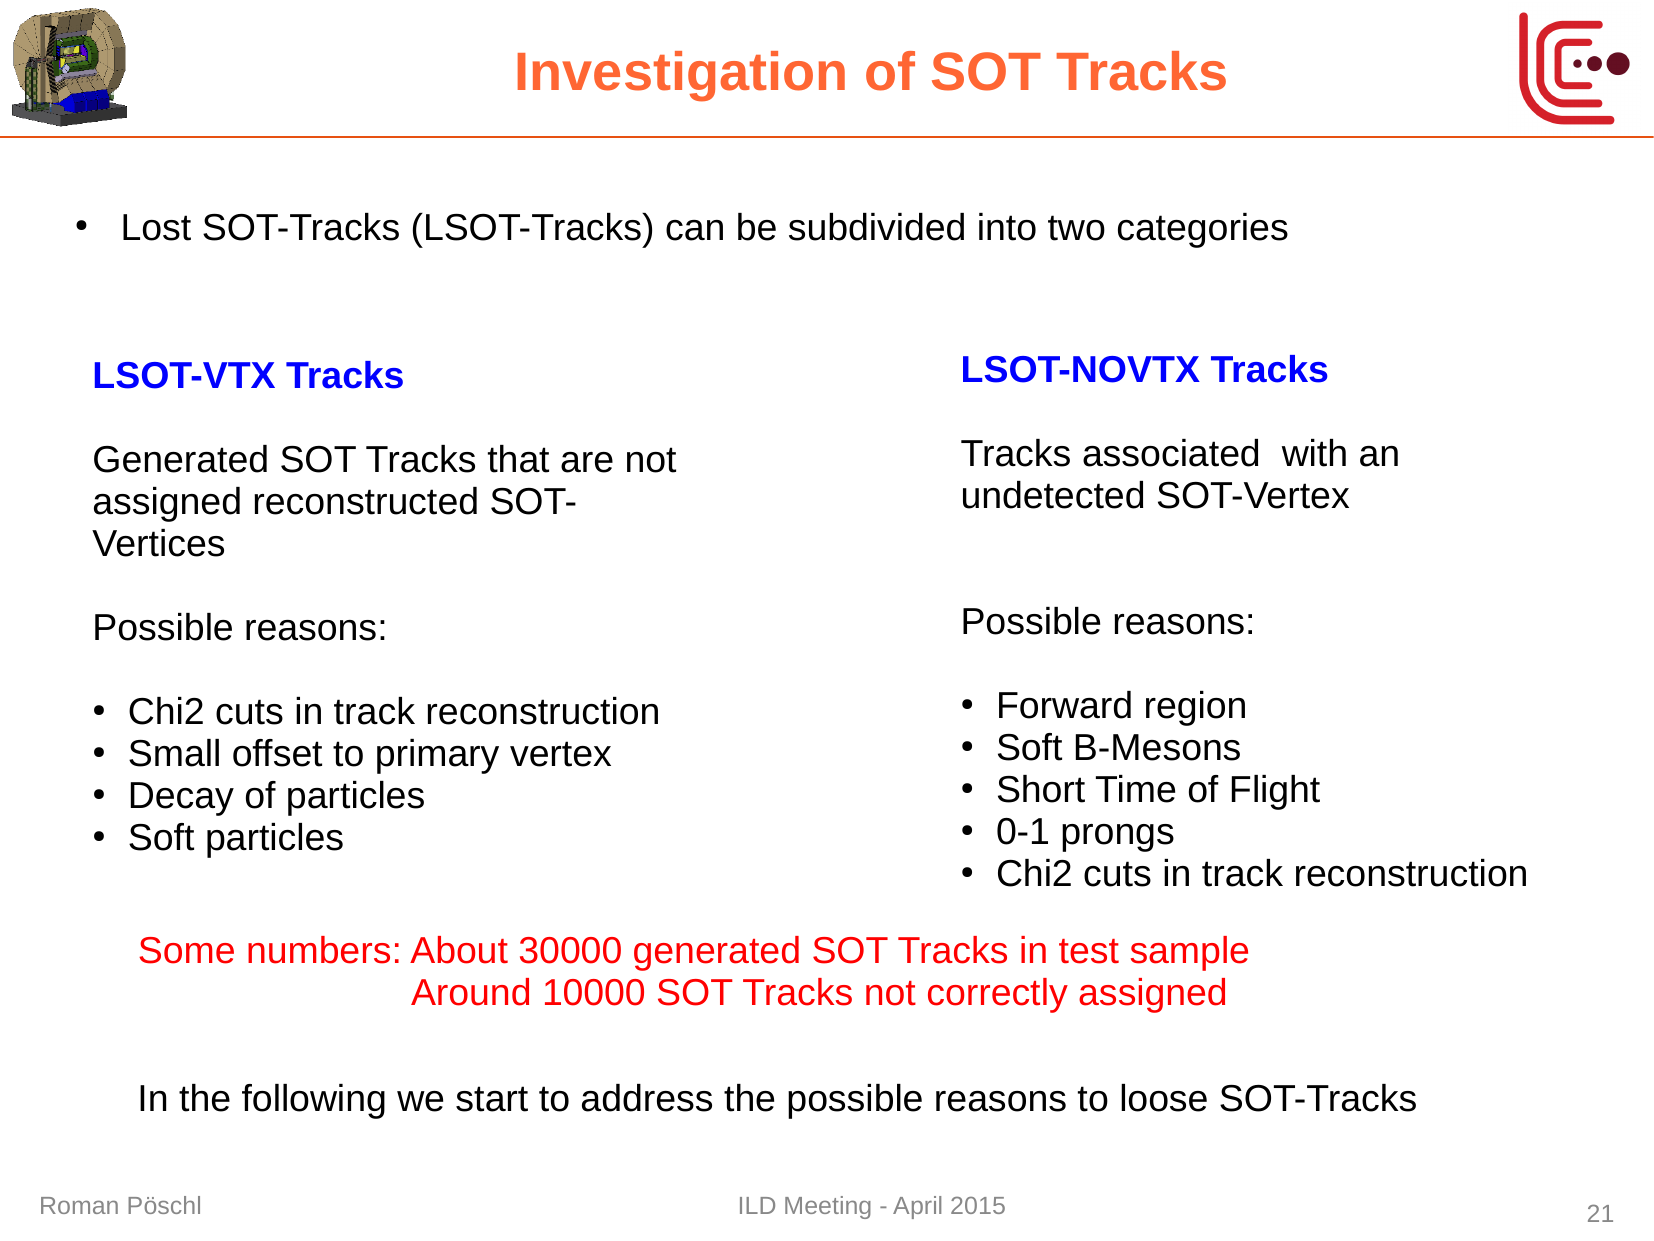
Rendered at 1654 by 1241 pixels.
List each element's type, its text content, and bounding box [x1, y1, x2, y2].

text_box In the following we start to address the possible reasons to loose SOT-Tracks [122, 1069, 1439, 1127]
text_box Lost SOT-Tracks (LSOT-Tracks) can be subdivided into two categories [60, 198, 1591, 298]
text_box LSOT-NOVTX Tracks Tracks associated with an undetected SOT-Vertex Possible reasons: Forward region Soft B-Mesons Short Time of Flight 0-1 prongs Chi2 cuts in track reconstruction [945, 341, 1576, 903]
text_box LSOT-VTX Tracks Generated SOT Tracks that are not assigned reconstructed SOT-Vertices Possible reasons: Chi2 cuts in track reconstruction Small offset to primary vertex Decay of particles Soft particles [77, 347, 708, 866]
text_box Some numbers: About 30000 generated SOT Tracks in test sample Around 10000 SOT Tracks not correctly assigned [123, 921, 1273, 1021]
title Investigation of SOT Tracks [128, 29, 1617, 113]
picture [1508, 2, 1641, 135]
picture [11, 6, 128, 127]
